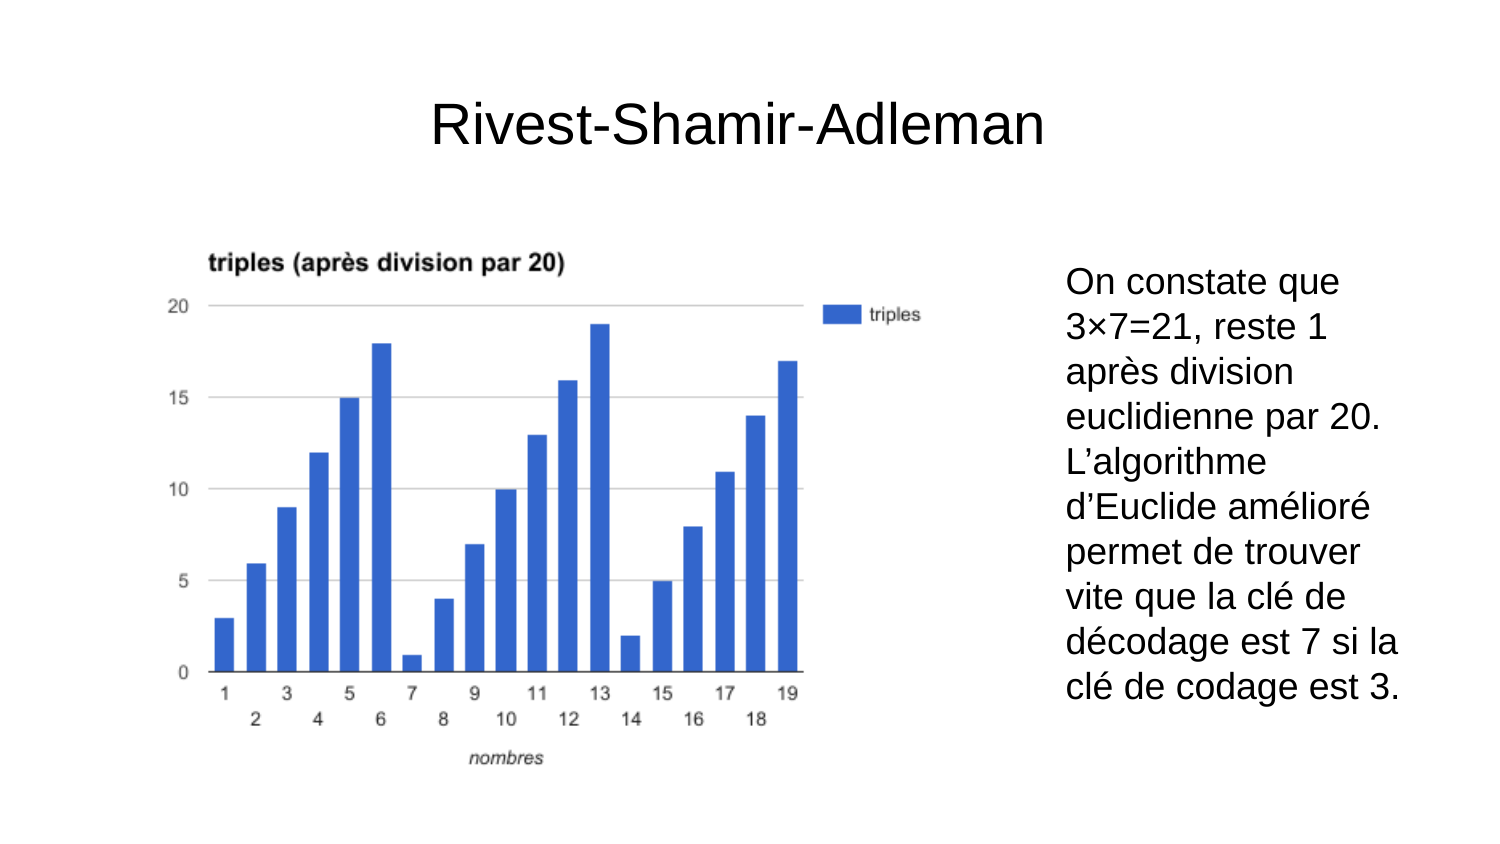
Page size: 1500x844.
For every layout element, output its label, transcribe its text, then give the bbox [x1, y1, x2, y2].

text_box On constate que 3×7=21, reste 1 après division euclidienne par 20. L’algorithme d’Euclide amélioré permet de trouver vite que la clé de décodage est 7 si la clé de codage est 3. [1050, 242, 1419, 741]
picture [24, 191, 987, 787]
title Rivest-Shamir-Adleman [415, 70, 1085, 165]
